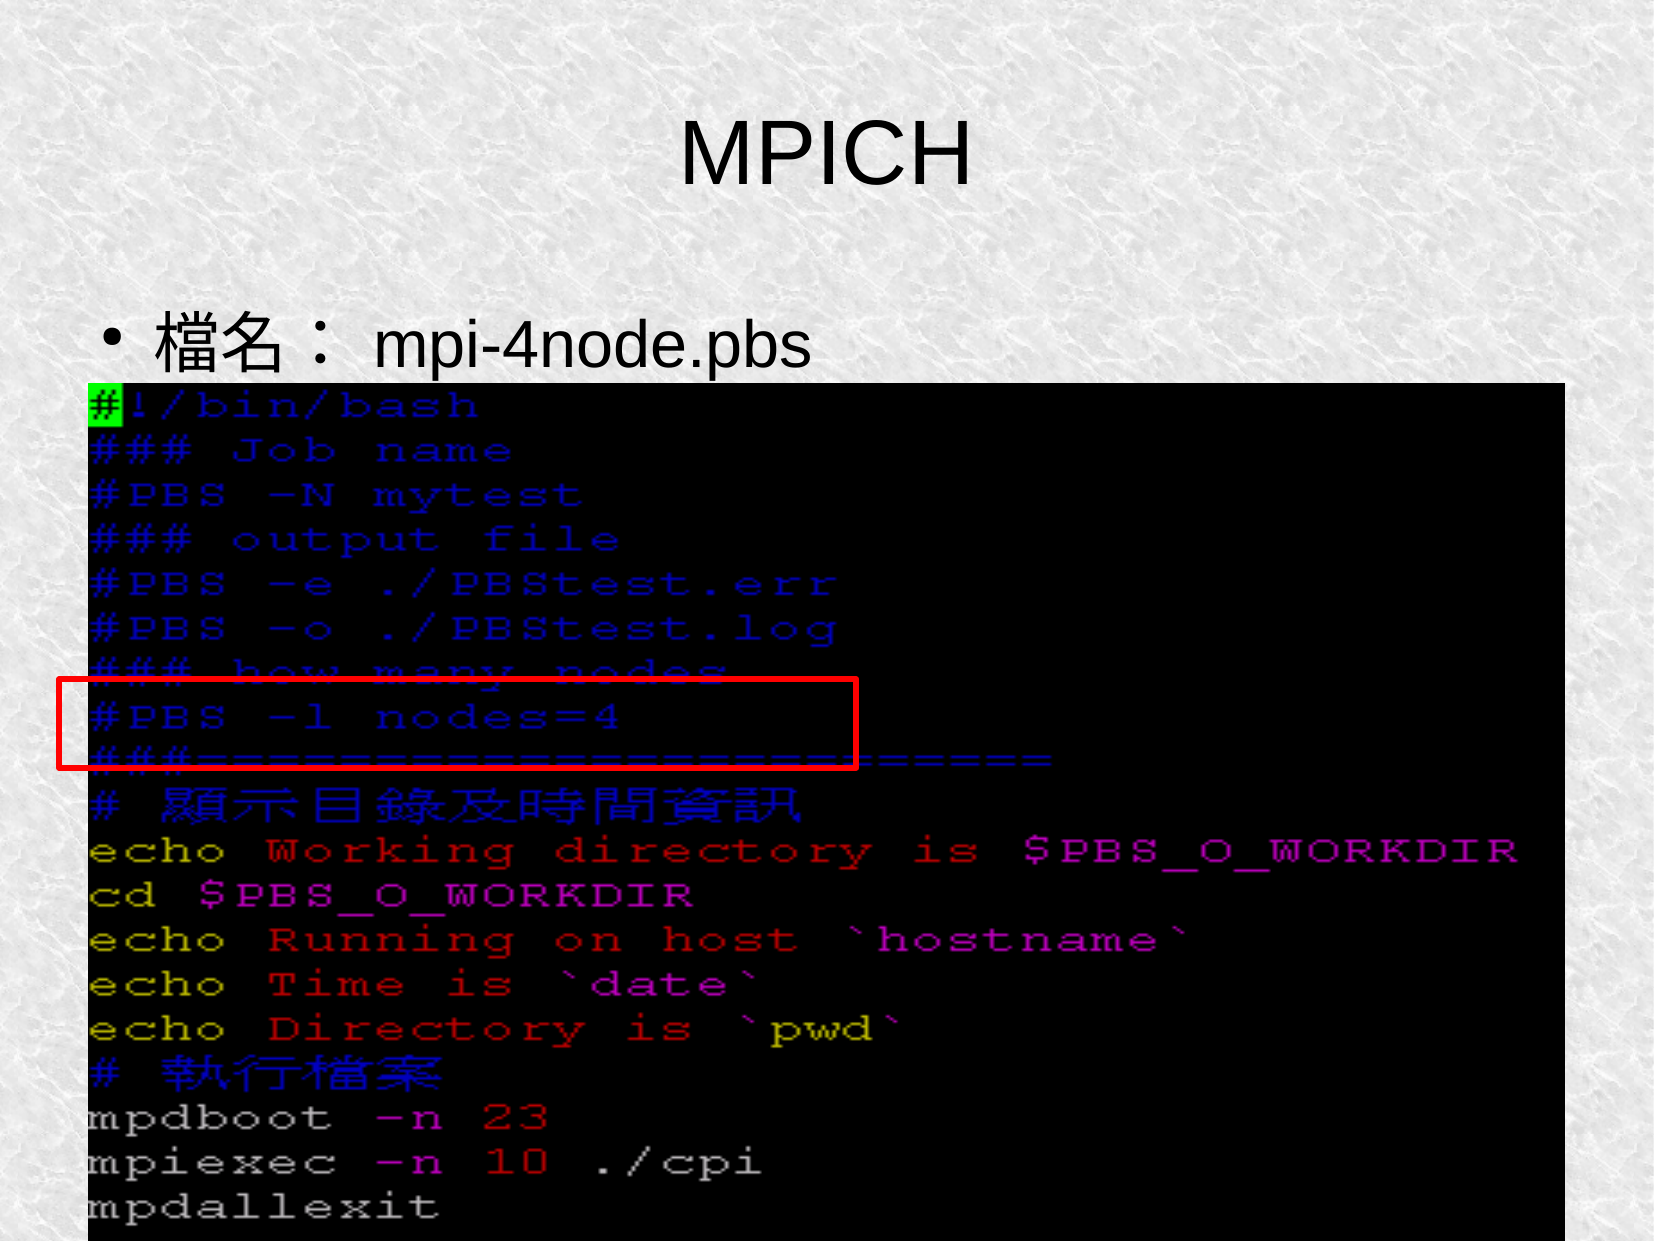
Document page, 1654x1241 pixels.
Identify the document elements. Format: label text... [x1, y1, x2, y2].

picture [0, 0, 1654, 1241]
list 檔名：mpi-4node.pbs [82, 682, 88, 765]
title MPICH [82, 101, 1571, 205]
list 檔名：mpi-4node.pbs [82, 771, 88, 1094]
list 檔名：mpi-4node.pbs [82, 290, 1571, 1094]
